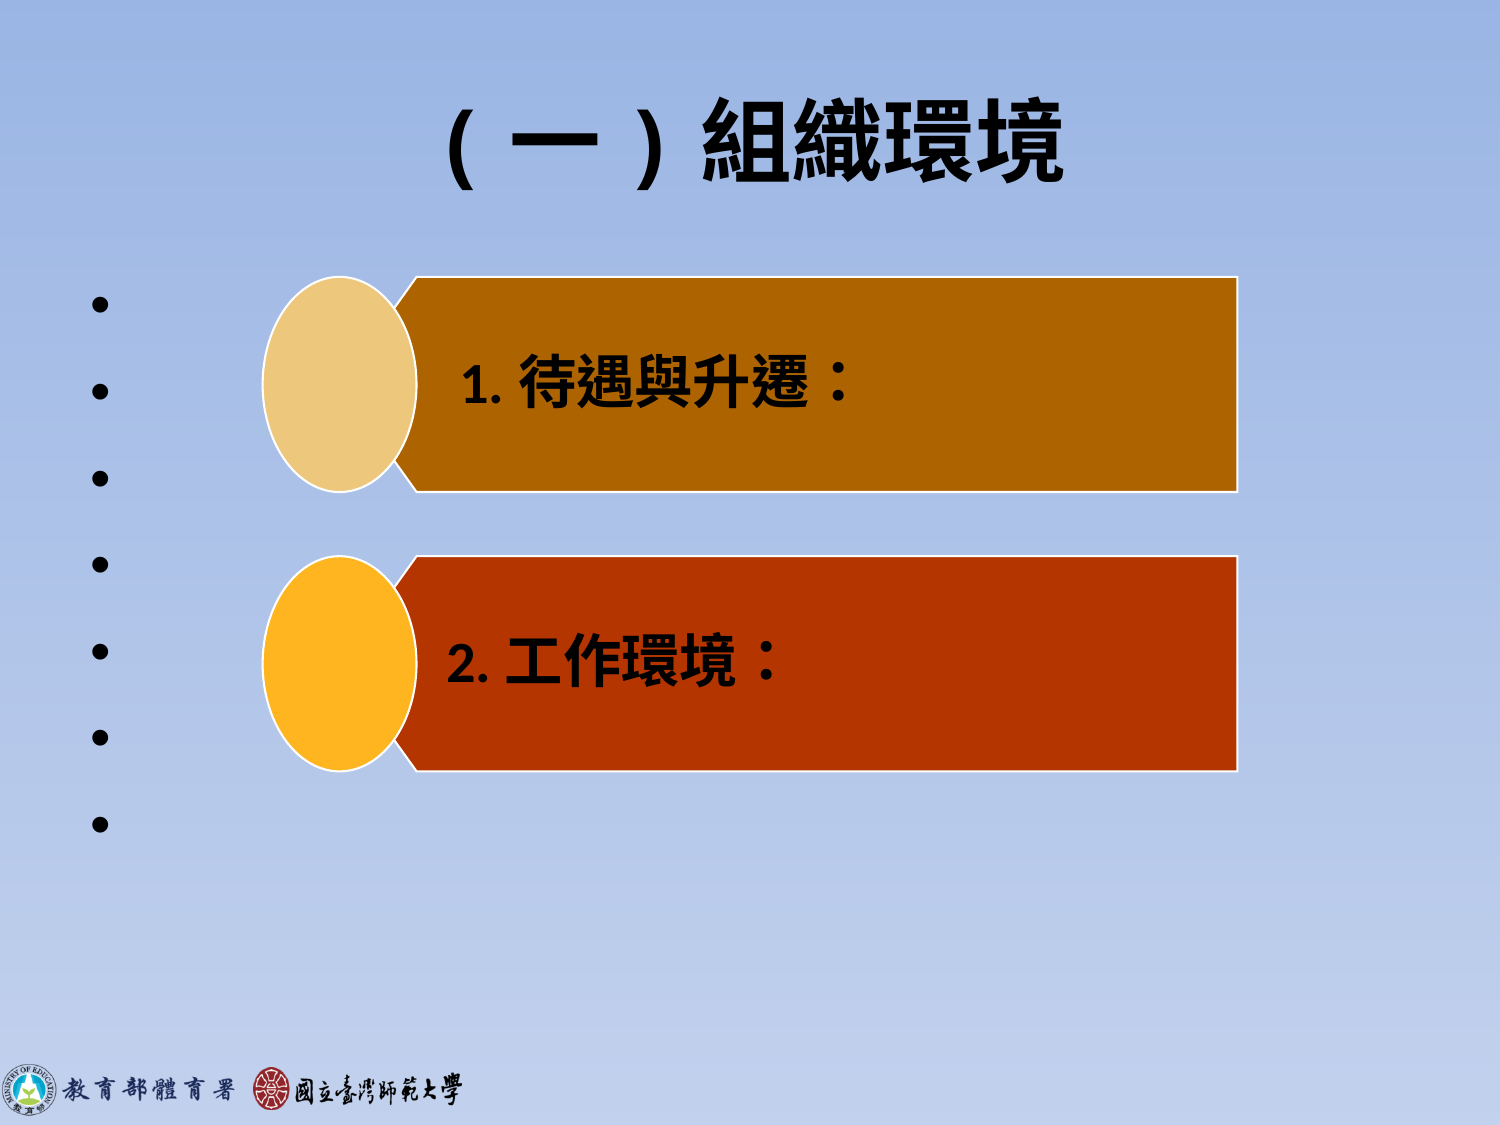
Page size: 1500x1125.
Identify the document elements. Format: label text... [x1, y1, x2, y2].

text_box 1.待遇與升遷： [394, 276, 1238, 492]
text_box 2.工作環境： [394, 556, 1238, 772]
text_box [262, 556, 417, 772]
text_box [262, 276, 417, 493]
list [75, 262, 1426, 1005]
title (一)組織環境 [75, 45, 1426, 233]
